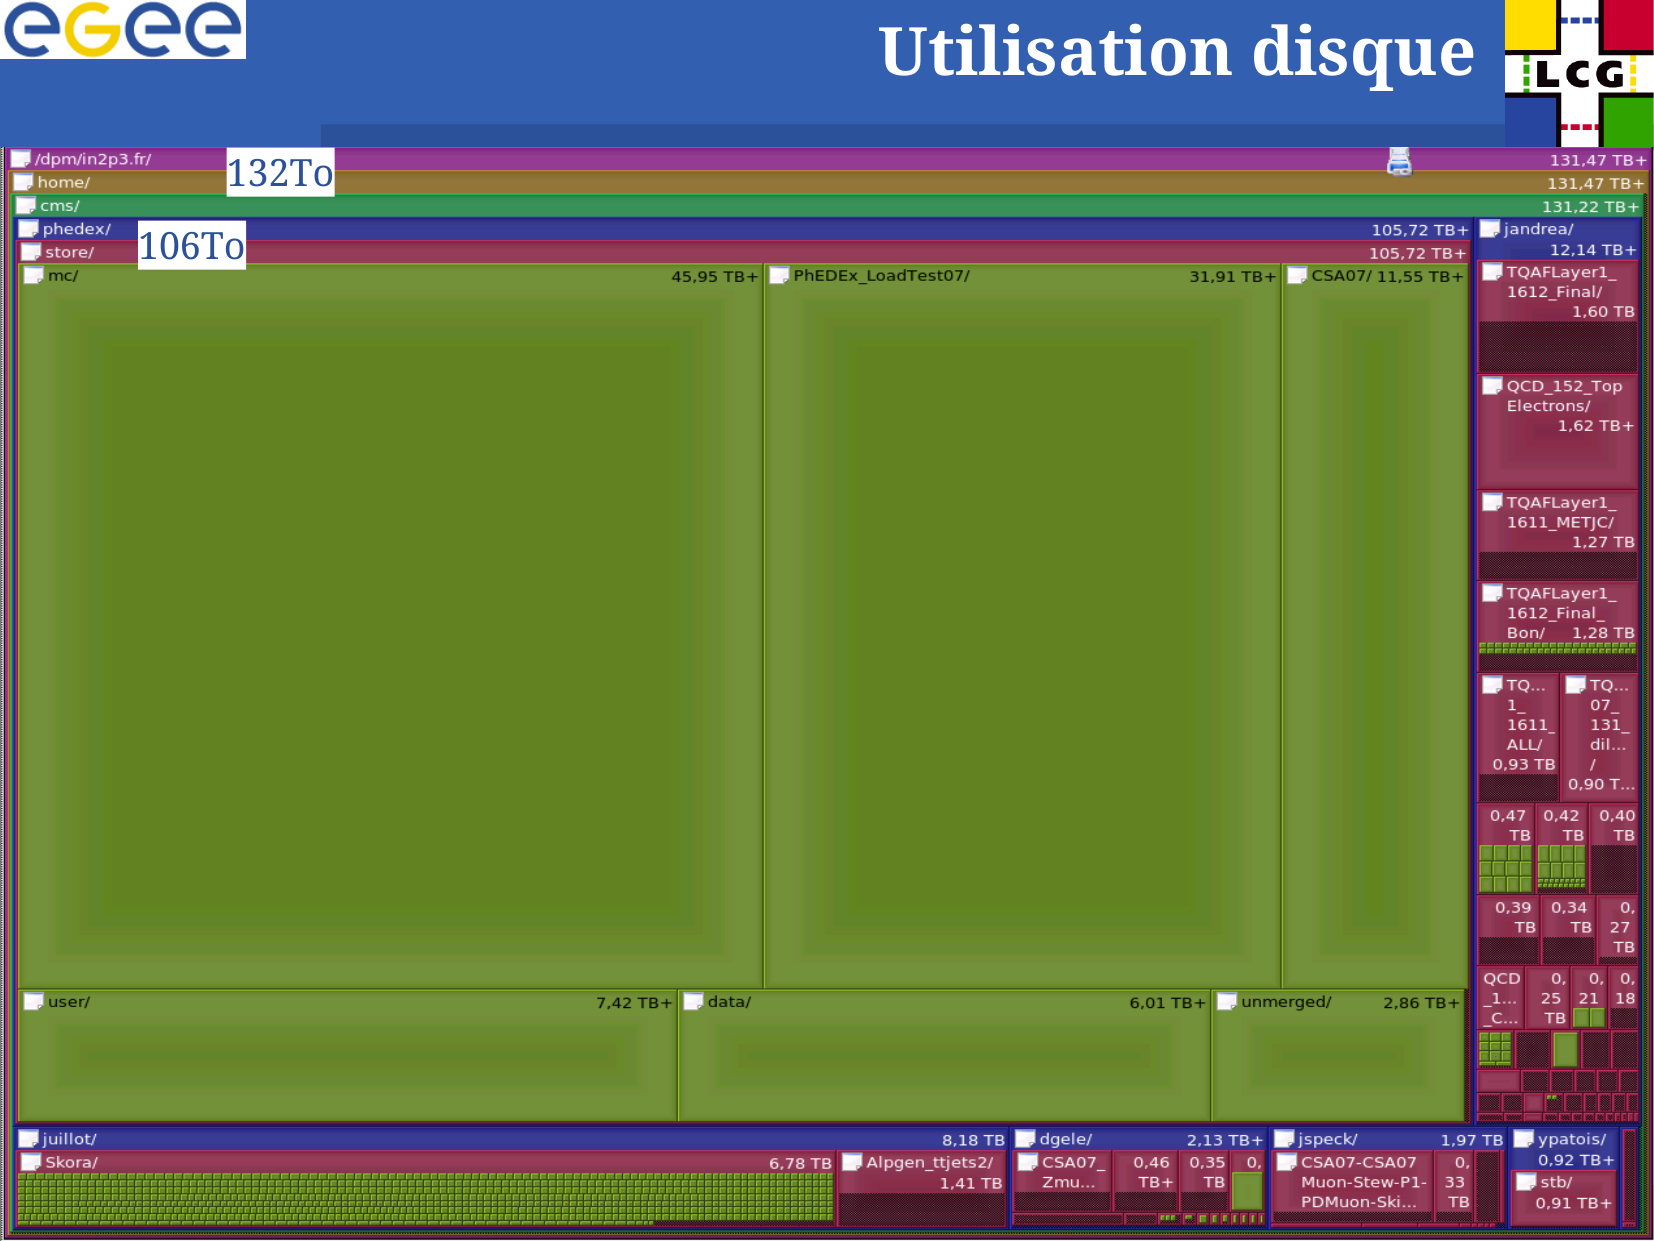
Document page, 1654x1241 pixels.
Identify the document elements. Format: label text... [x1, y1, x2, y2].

text_box 132To [226, 147, 325, 193]
picture [0, 0, 236, 59]
text_box 106To [138, 220, 237, 266]
picture [0, 147, 1654, 1241]
title Utilisation disque [236, 0, 1477, 98]
